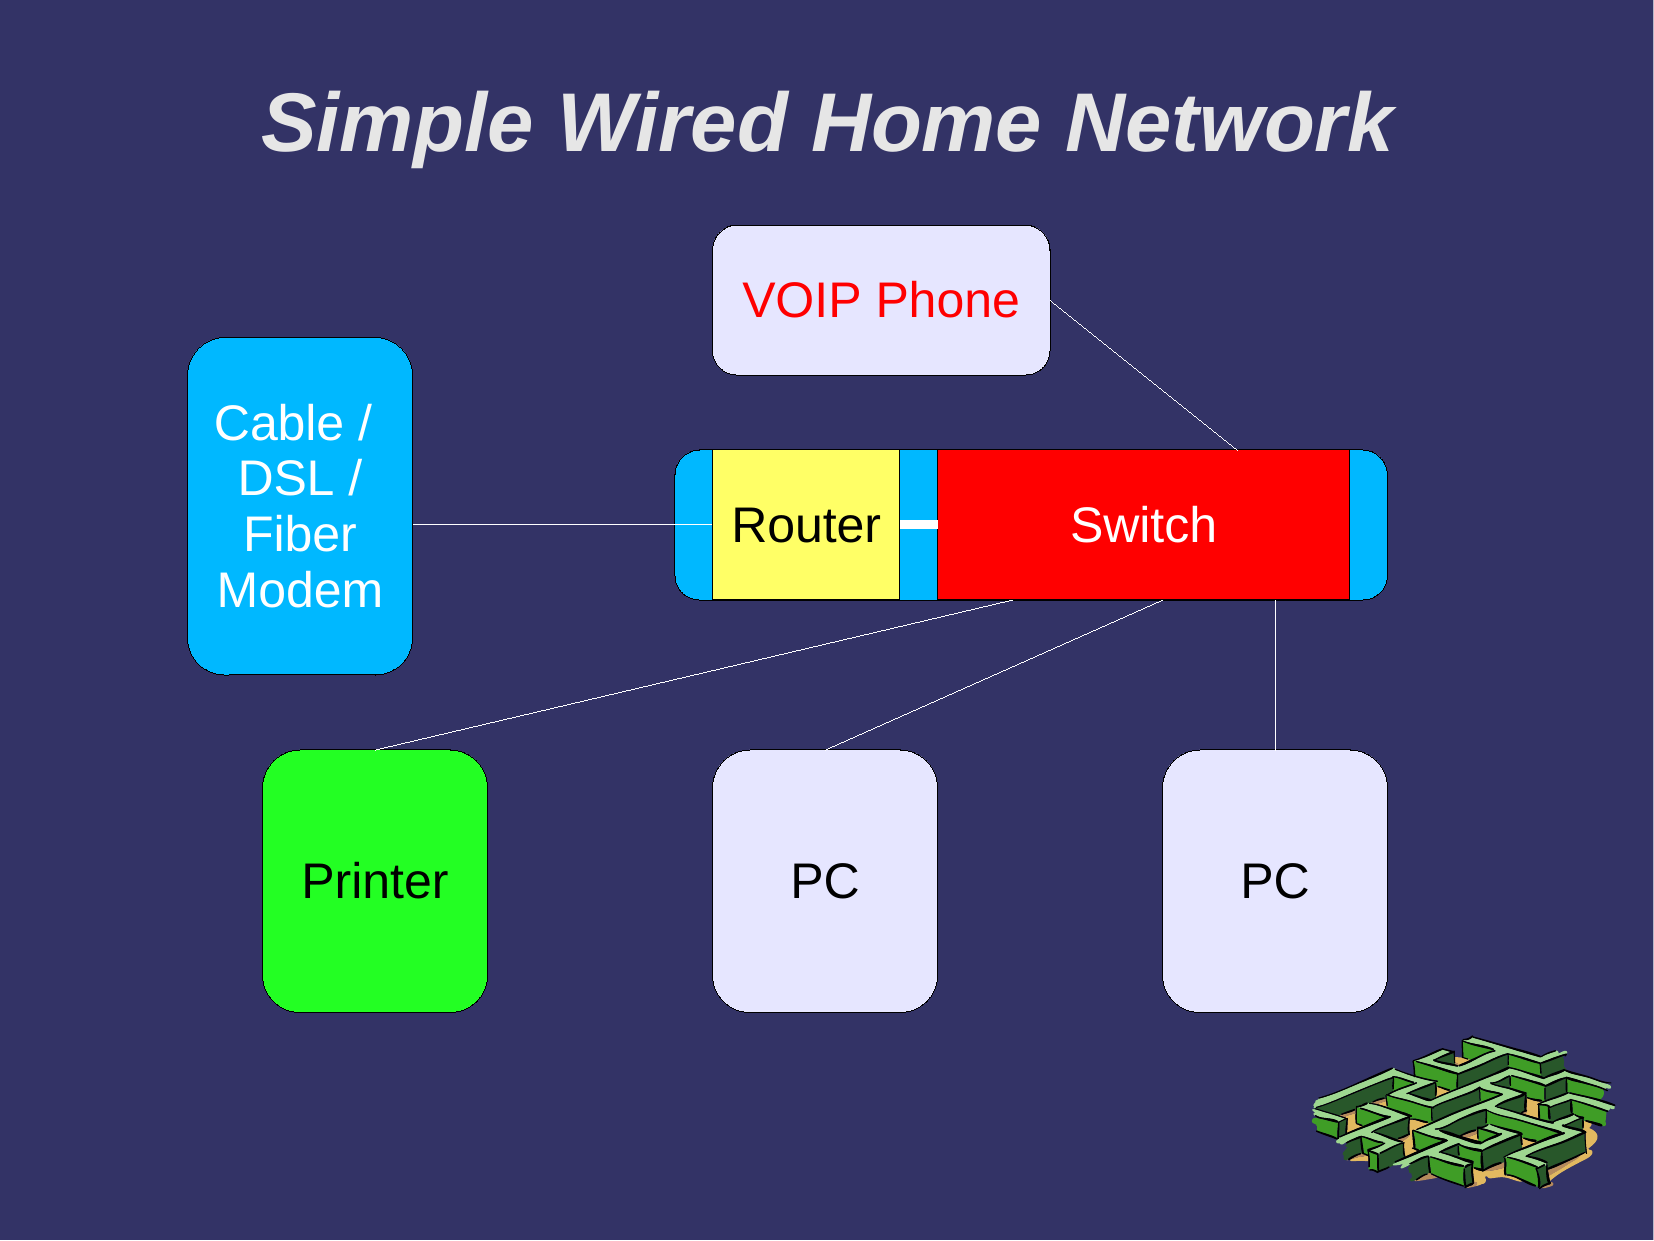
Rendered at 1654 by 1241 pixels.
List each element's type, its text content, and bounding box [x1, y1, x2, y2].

text_box [900, 449, 937, 520]
text_box Router [712, 449, 900, 600]
text_box [1276, 449, 1388, 601]
text_box Printer [262, 749, 488, 1013]
text_box Switch [937, 449, 1350, 600]
text_box [674, 525, 1009, 601]
text_box PC [712, 749, 938, 1013]
title Simple Wired Home Network [121, 19, 1534, 227]
text_box PC [1162, 749, 1388, 1013]
text_box [674, 449, 712, 524]
text_box VOIP Phone [712, 225, 1051, 376]
text_box Cable / DSL / Fiber Modem [187, 337, 413, 676]
